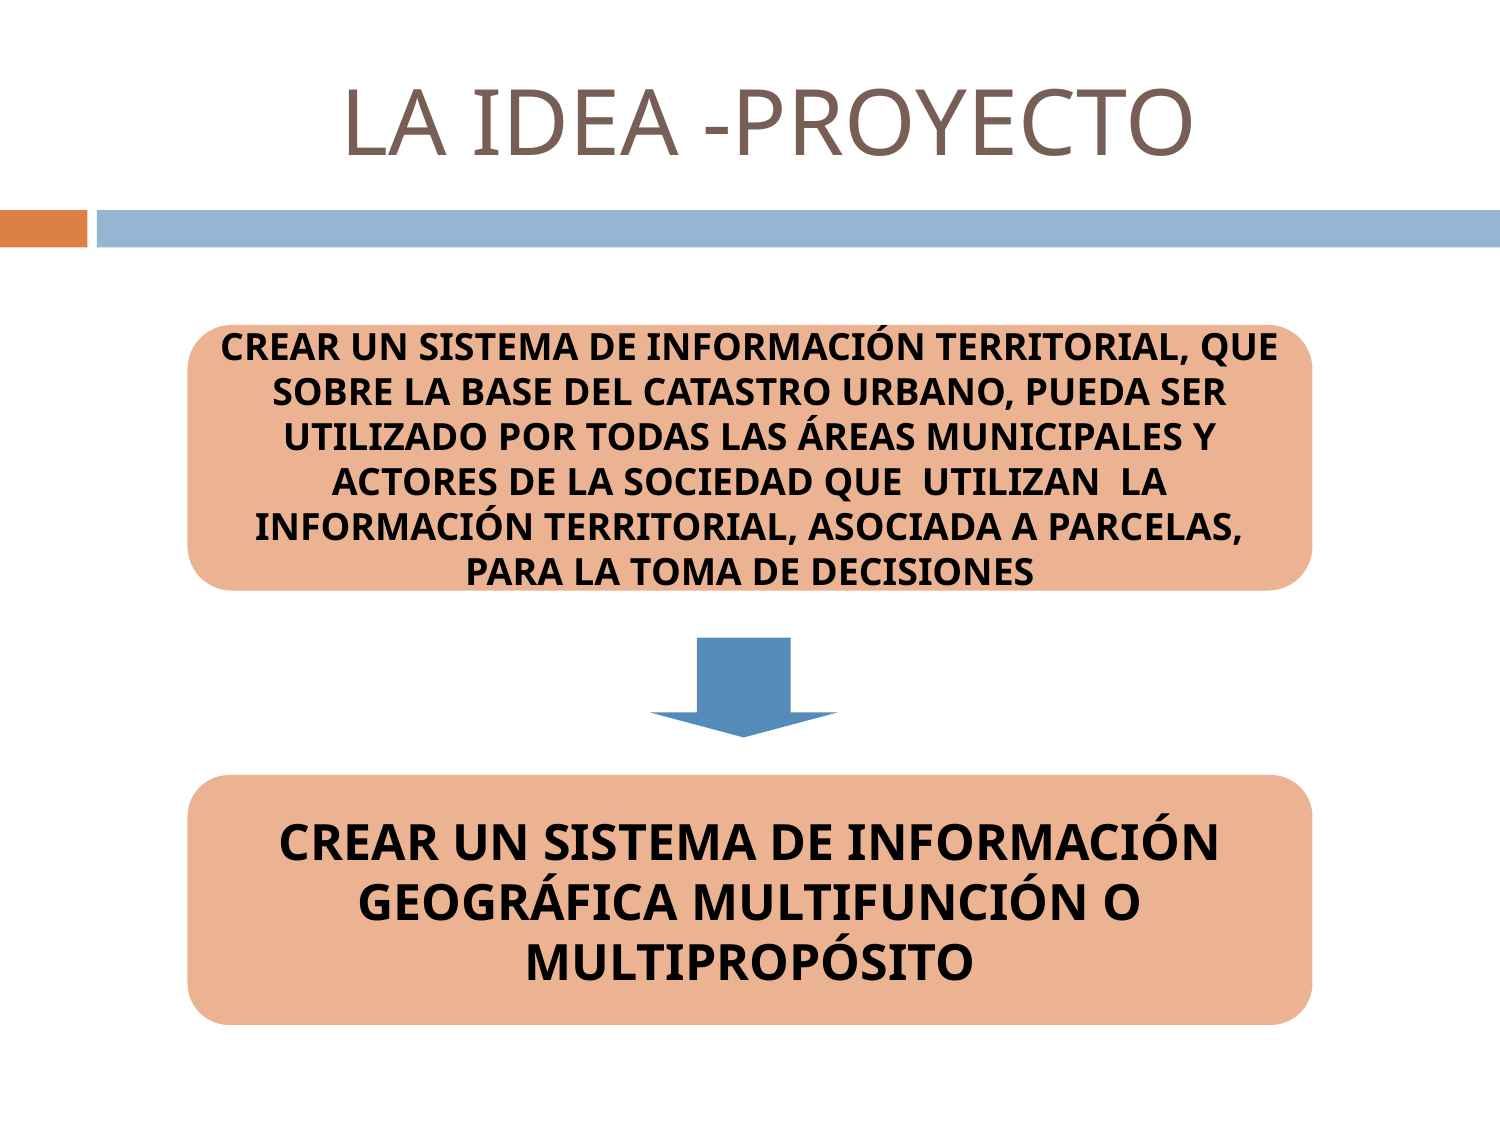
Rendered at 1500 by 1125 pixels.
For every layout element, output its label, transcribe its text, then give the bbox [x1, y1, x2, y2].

text_box [650, 637, 838, 738]
text_box CREAR UN SISTEMA DE INFORMACIÓN TERRITORIAL, QUE SOBRE LA BASE DEL CATASTRO URBANO, PUEDA SER UTILIZADO POR TODAS LAS ÁREAS MUNICIPALES Y ACTORES DE LA SOCIEDAD QUE UTILIZAN LA INFORMACIÓN TERRITORIAL, ASOCIADA A PARCELAS, PARA LA TOMA DE DECISIONES [187, 324, 1313, 591]
title LA IDEA -PROYECTO [100, 37, 1438, 200]
text_box CREAR UN SISTEMA DE INFORMACIÓN GEOGRÁFICA MULTIFUNCIÓN O MULTIPROPÓSITO [187, 774, 1313, 1025]
